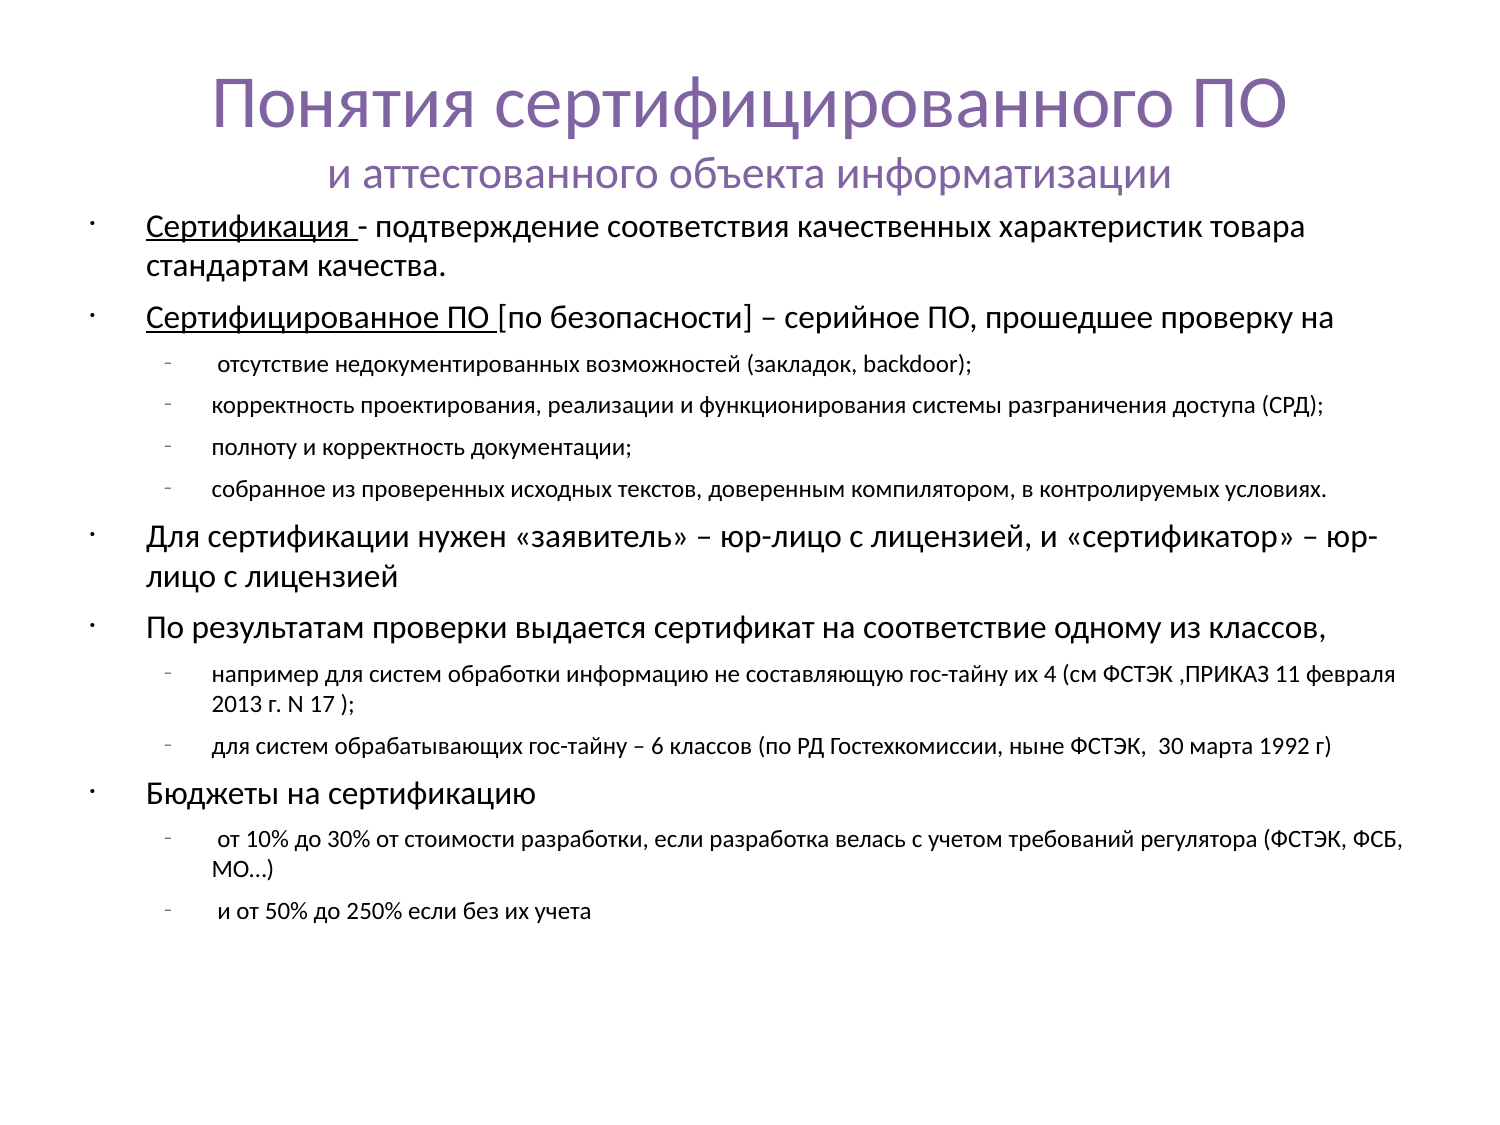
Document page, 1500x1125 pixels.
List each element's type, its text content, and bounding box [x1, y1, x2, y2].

title Понятия сертифицированного ПО и аттестованного объекта информатизации [75, 45, 1425, 196]
list Сертификация - подтверждение соответствия качественных характеристик товара стандартам качества. Сертифицированное ПО [по безопасности] – серийное ПО, прошедшее проверку на отсутствие недокументированных возможностей (закладок, backdoor); корректность проектирования, реализации и функционирования системы разграничения доступа (СРД); полноту и корректность документации; собранное из проверенных исходных текстов, доверенным компилятором, в контролируемых условиях. Для сертификации нужен «заявитель» – юр-лицо с лицензией, и «сертификатор» – юр-лицо с лицензией По результатам проверки выдается сертификат на соответствие одному из классов, например для систем обработки информацию не составляющую гос-тайну их 4 (см ФСТЭК ,ПРИКАЗ 11 февраля 2013 г. N 17 ); для систем обрабатывающих гос-тайну – 6 классов (по РД Гостехкомиссии, ныне ФСТЭК, 30 марта 1992 г) Бюджеты на сертификацию от 10% до 30% от стоимости разработки, если разработка велась с учетом требований регулятора (ФСТЭК, ФСБ, МО…) и от 50% до 250% если без их учета [75, 196, 1425, 1005]
